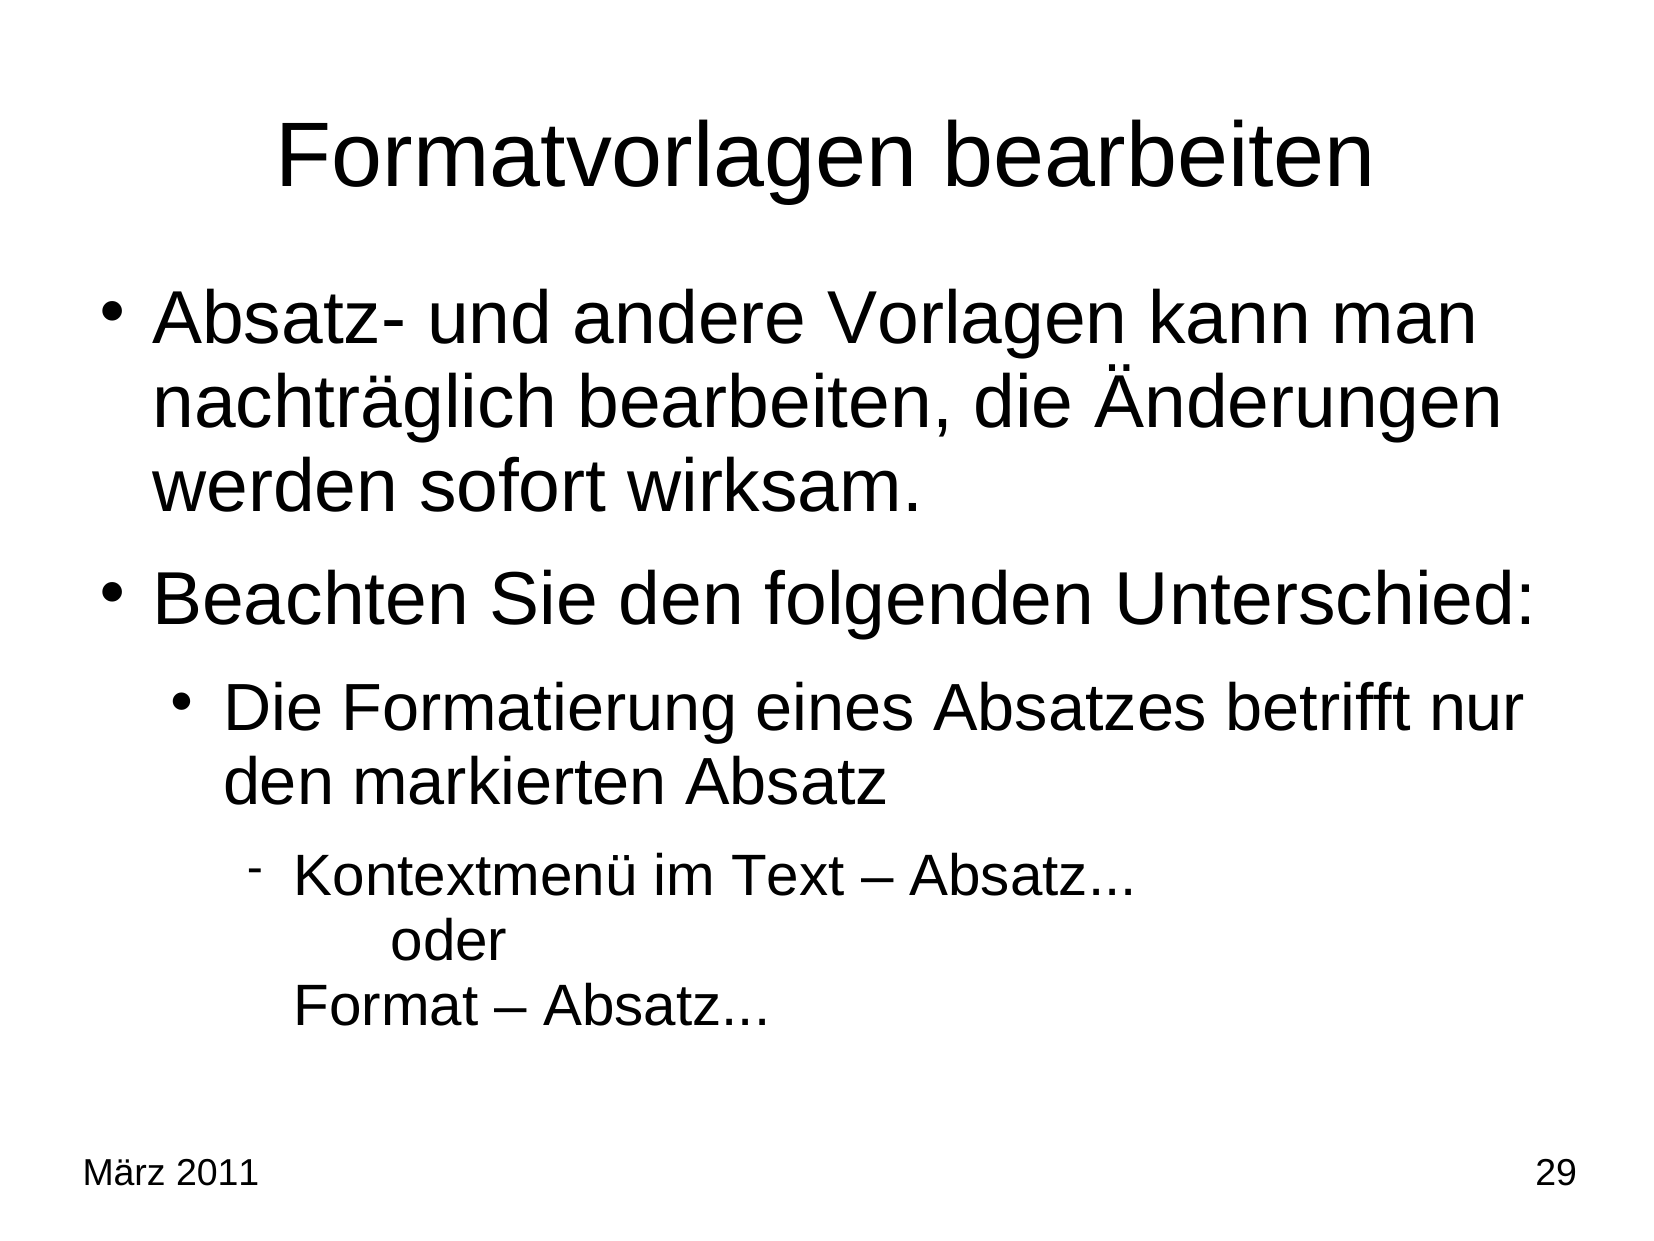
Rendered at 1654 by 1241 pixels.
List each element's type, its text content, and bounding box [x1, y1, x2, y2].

title Formatvorlagen bearbeiten [82, 56, 1571, 249]
list Absatz- und andere Vorlagen kann man nachträglich bearbeiten, die Änderungen werden sofort wirksam. Beachten Sie den folgenden Unterschied: Die Formatierung eines Absatzes betrifft nur den markierten Absatz Kontextmenü im Text – Absatz... oder Format – Absatz... [82, 272, 1571, 1134]
